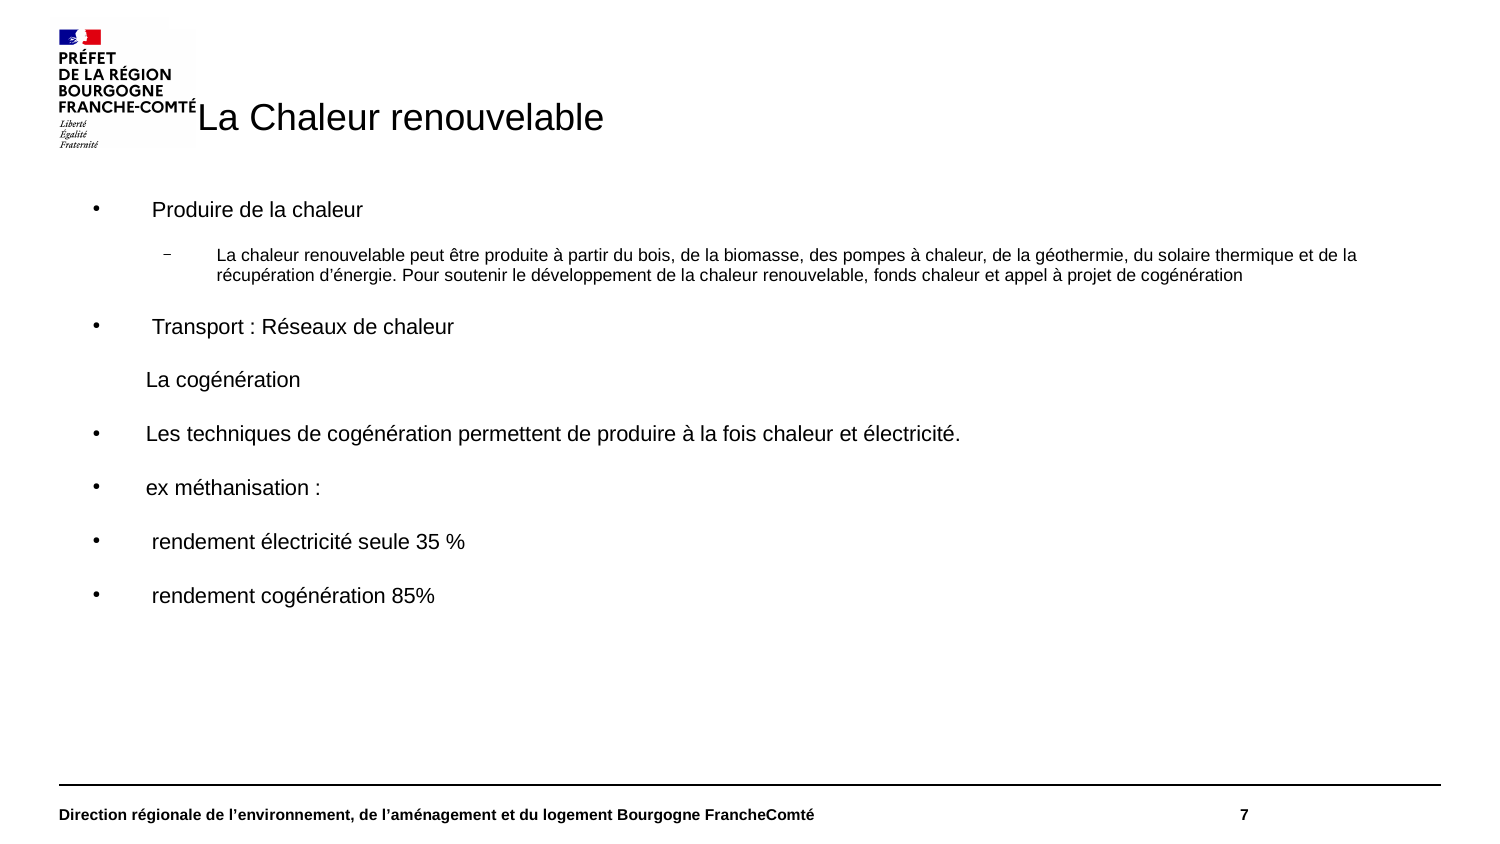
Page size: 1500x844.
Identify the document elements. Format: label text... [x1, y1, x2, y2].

picture [50, 17, 196, 148]
title La Chaleur renouvelable [197, 47, 1500, 189]
list Produire de la chaleur La chaleur renouvelable peut être produite à partir du bois, de la biomasse, des pompes à chaleur, de la géothermie, du solaire thermique et de la récupération d’énergie. Pour soutenir le développement de la chaleur renouvelable, fonds chaleur et appel à projet de cogénération Transport : Réseaux de chaleur La cogénération Les techniques de cogénération permettent de produire à la fois chaleur et électricité. ex méthanisation : rendement électricité seule 35 % rendement cogénération 85% [75, 197, 1425, 687]
